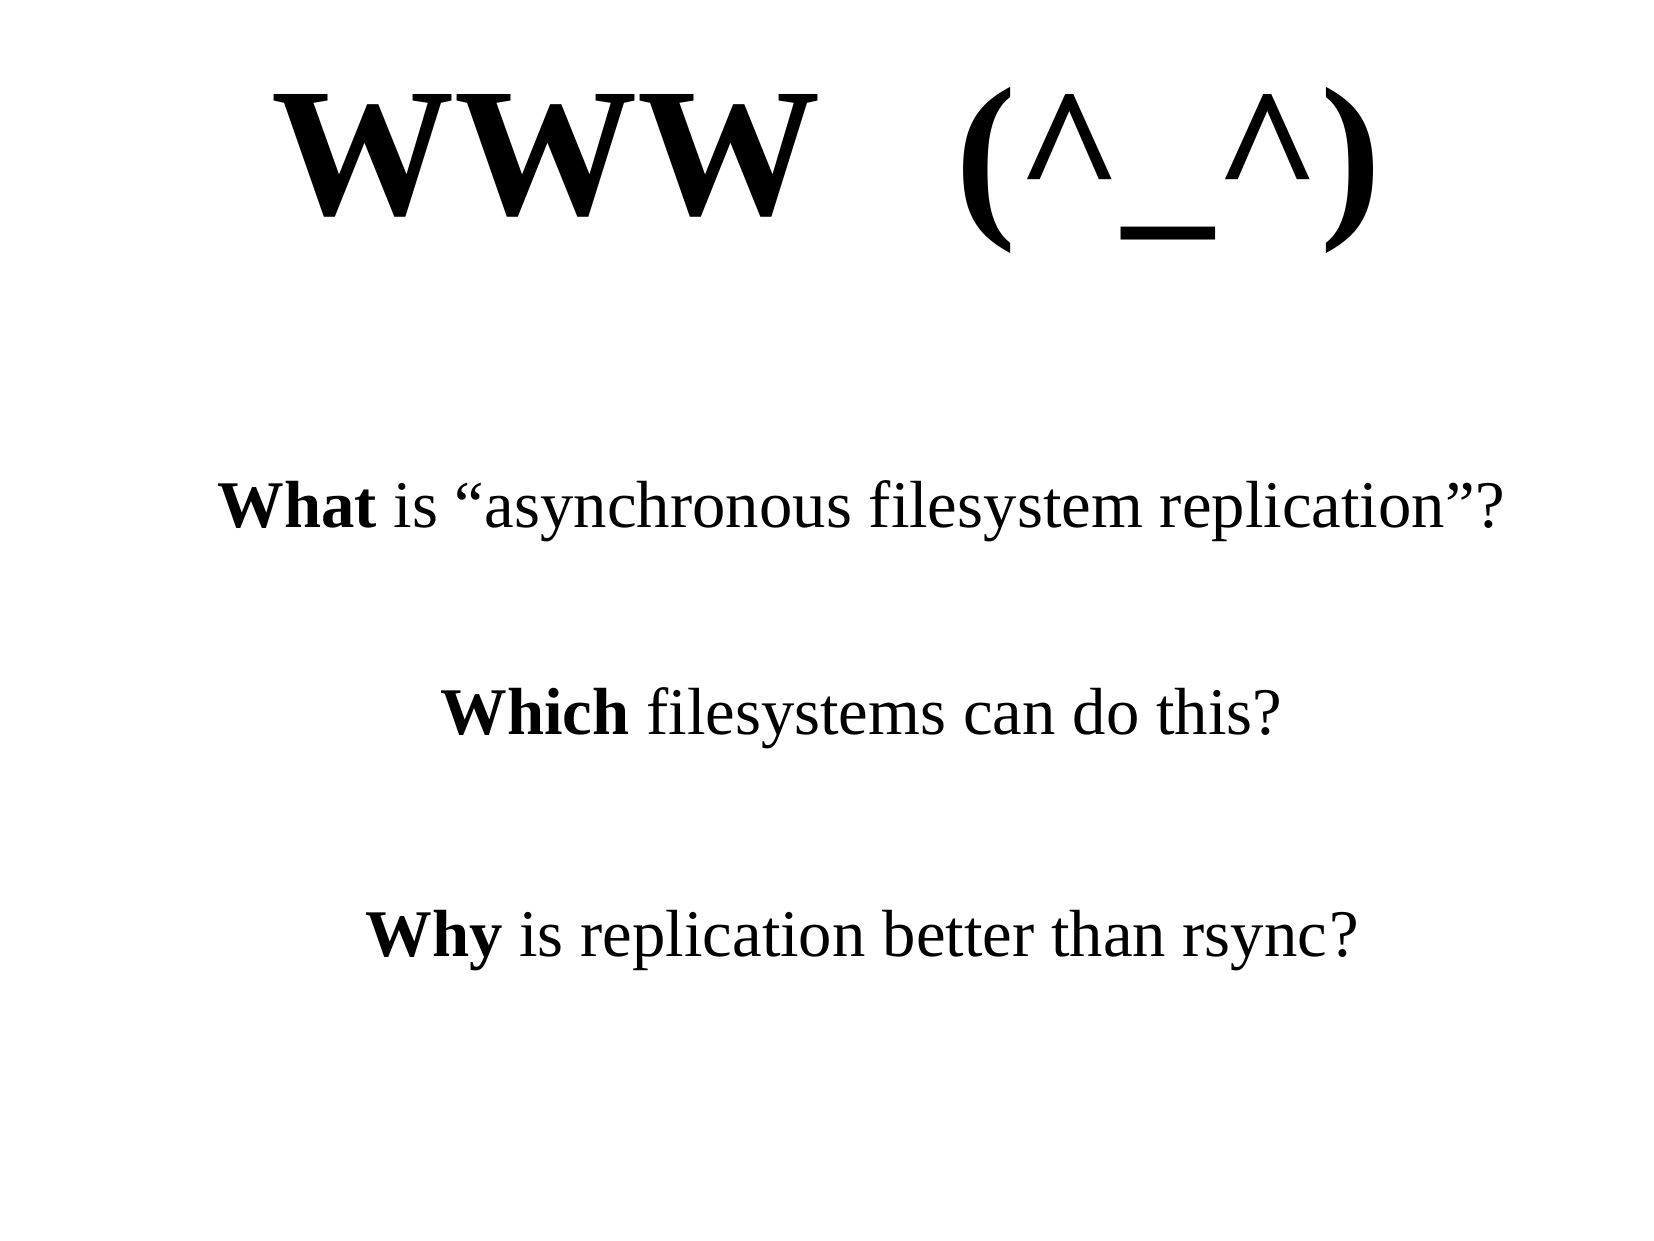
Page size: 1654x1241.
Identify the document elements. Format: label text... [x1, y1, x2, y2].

list What is “asynchronous filesystem replication”? Which filesystems can do this? Why is replication better than rsync? [82, 290, 1571, 1010]
title WWW (^_^) [0, 49, 1654, 257]
